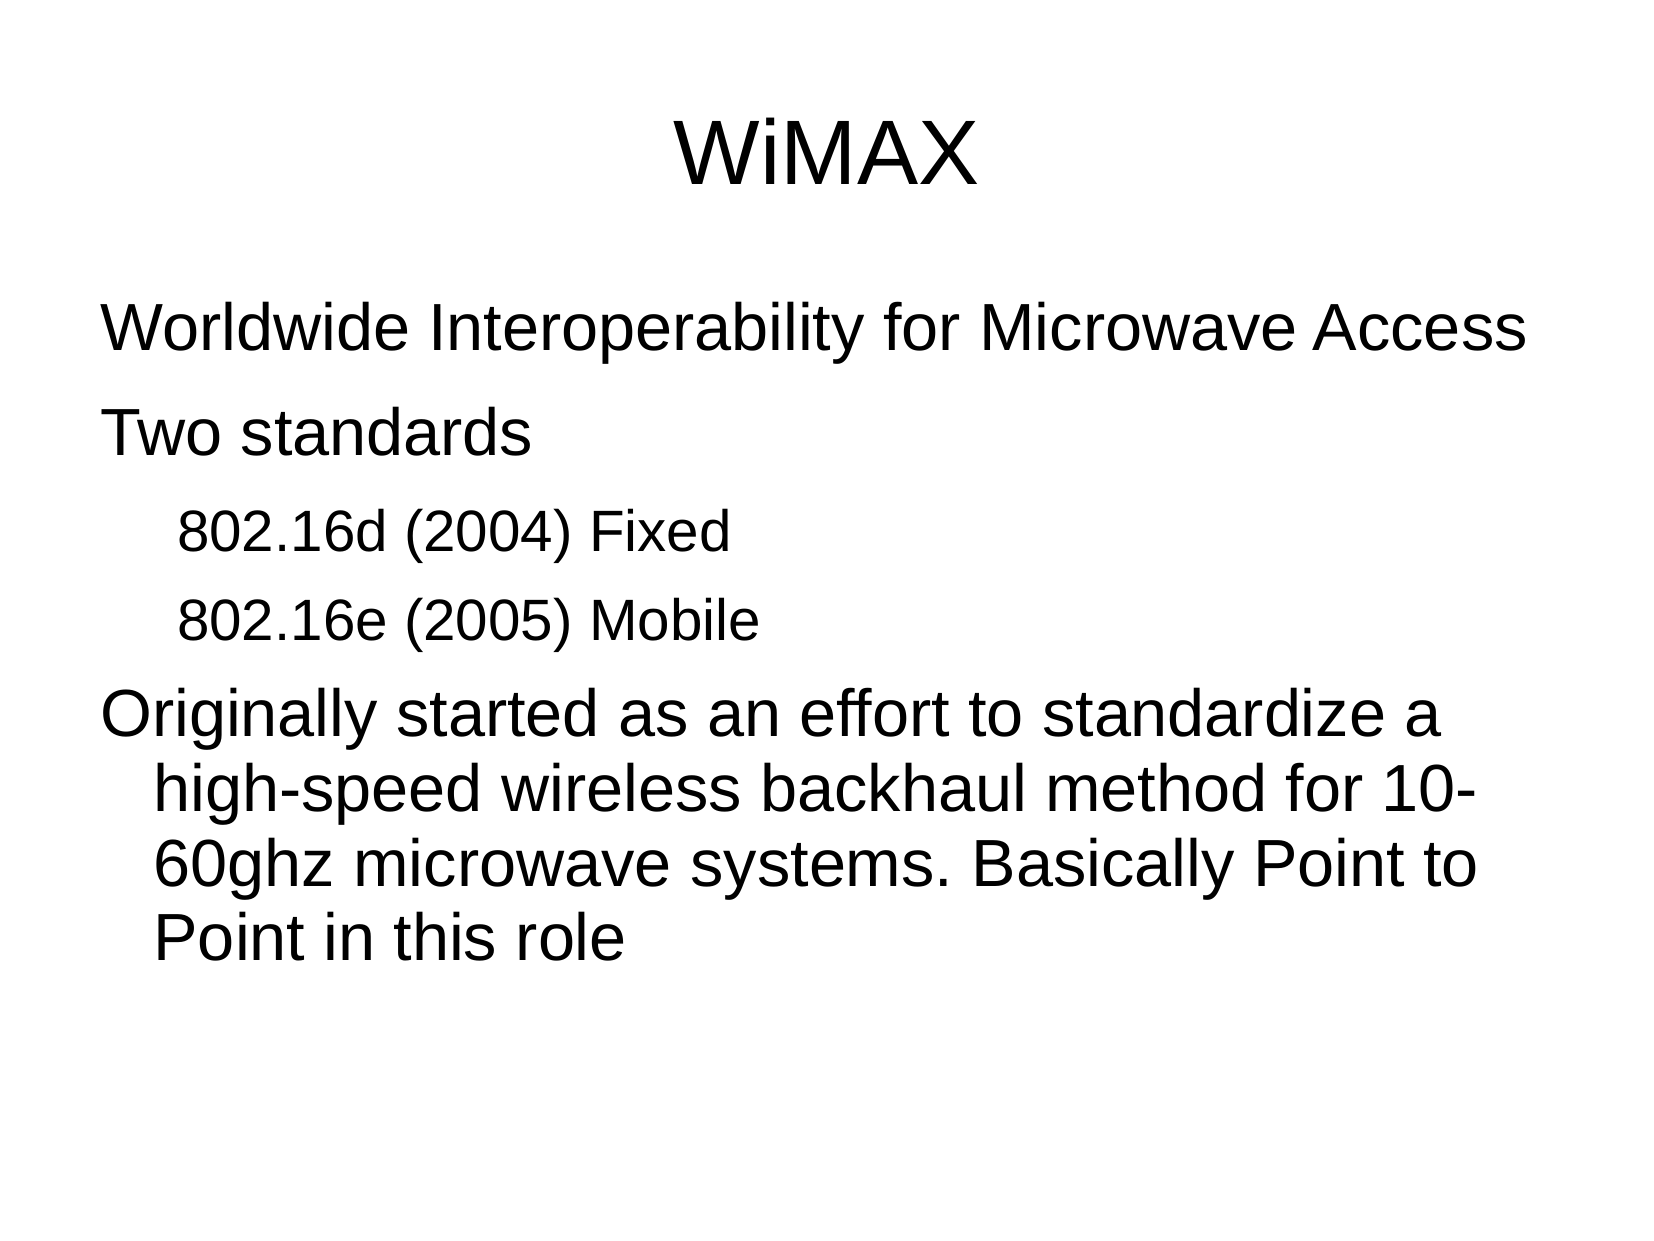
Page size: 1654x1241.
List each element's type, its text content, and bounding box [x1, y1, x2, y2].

list Worldwide Interoperability for Microwave Access Two standards 802.16d (2004) Fixed 802.16e (2005) Mobile Originally started as an effort to standardize a high-speed wireless backhaul method for 10-60ghz microwave systems. Basically Point to Point in this role [82, 290, 1571, 1094]
title WiMAX [82, 56, 1571, 250]
